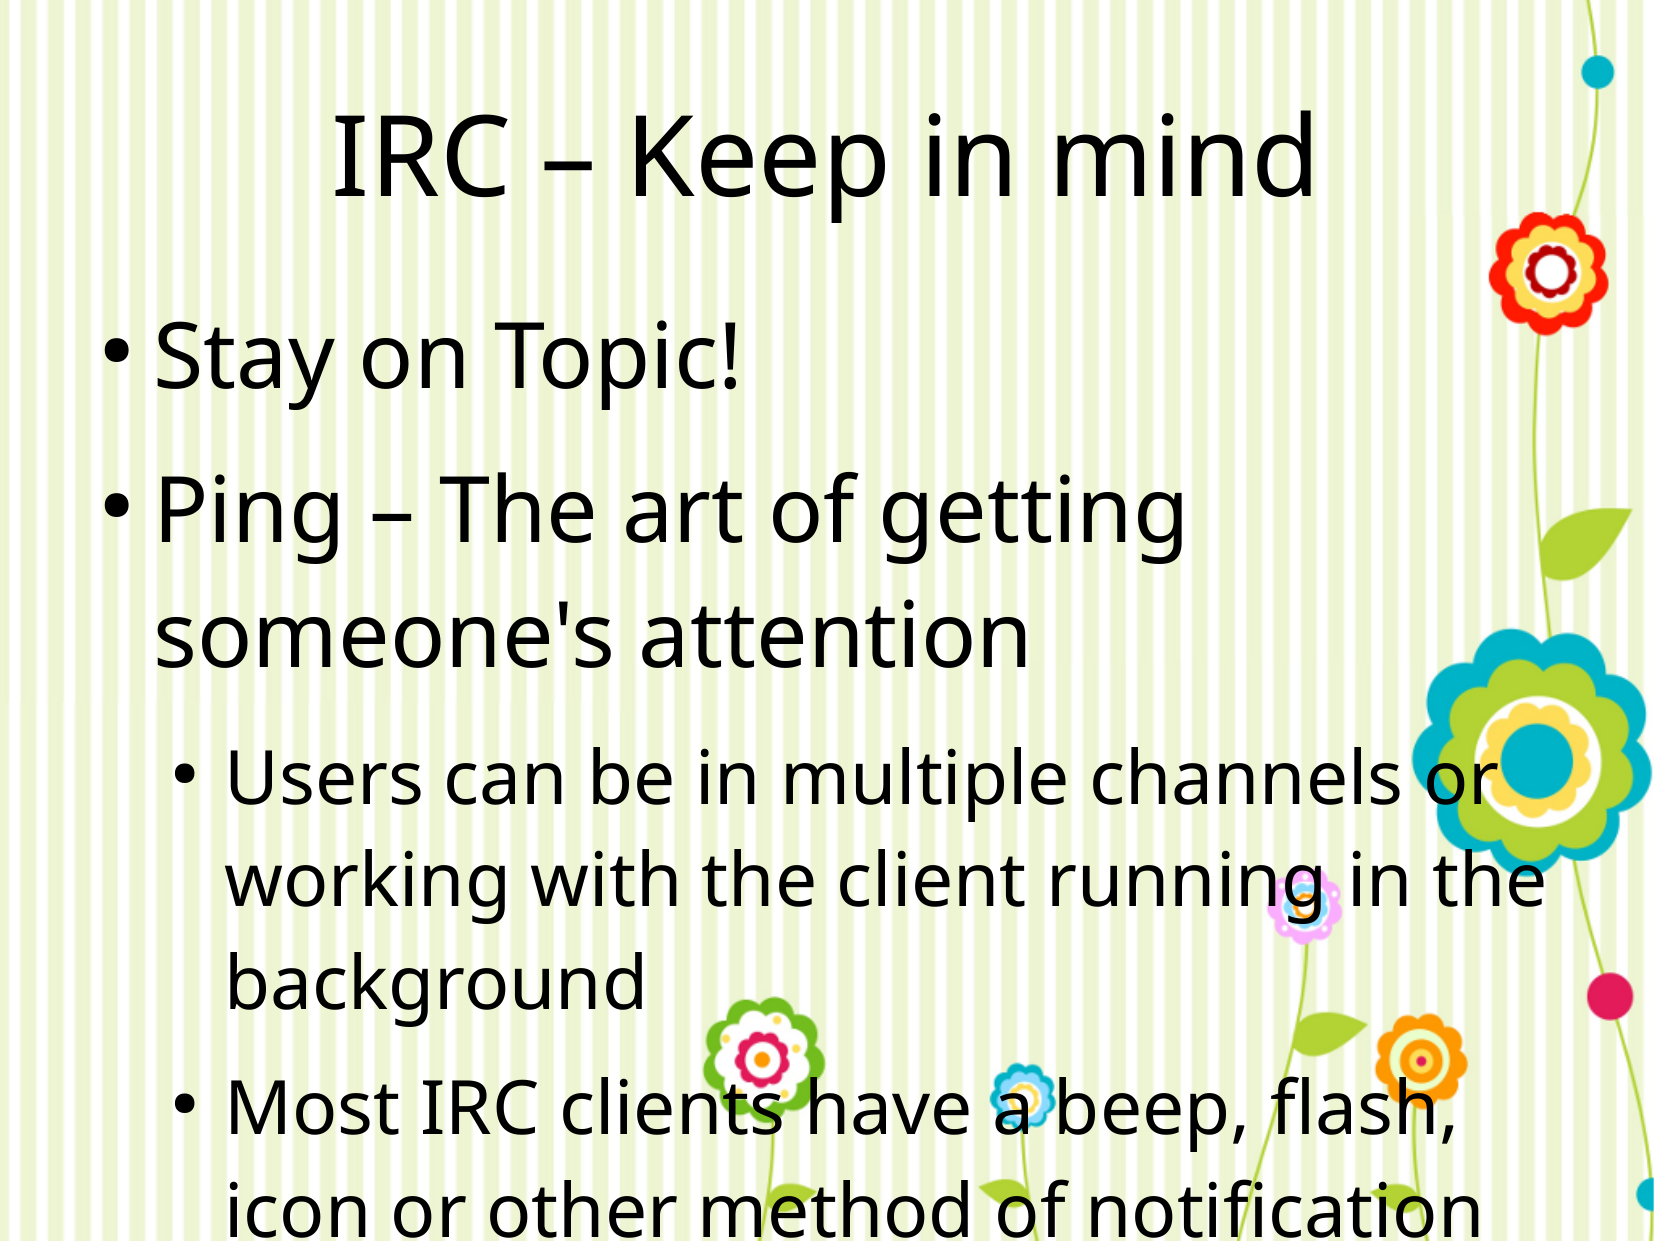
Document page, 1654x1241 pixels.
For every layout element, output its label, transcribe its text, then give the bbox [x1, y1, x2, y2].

list Stay on Topic! Ping – The art of getting someone's attention Users can be in multiple channels or working with the client running in the background Most IRC clients have a beep, flash, icon or other method of notification for incoming message. [82, 290, 1571, 1186]
title IRC – Keep in mind [82, 56, 1571, 250]
picture [0, 0, 1654, 1241]
